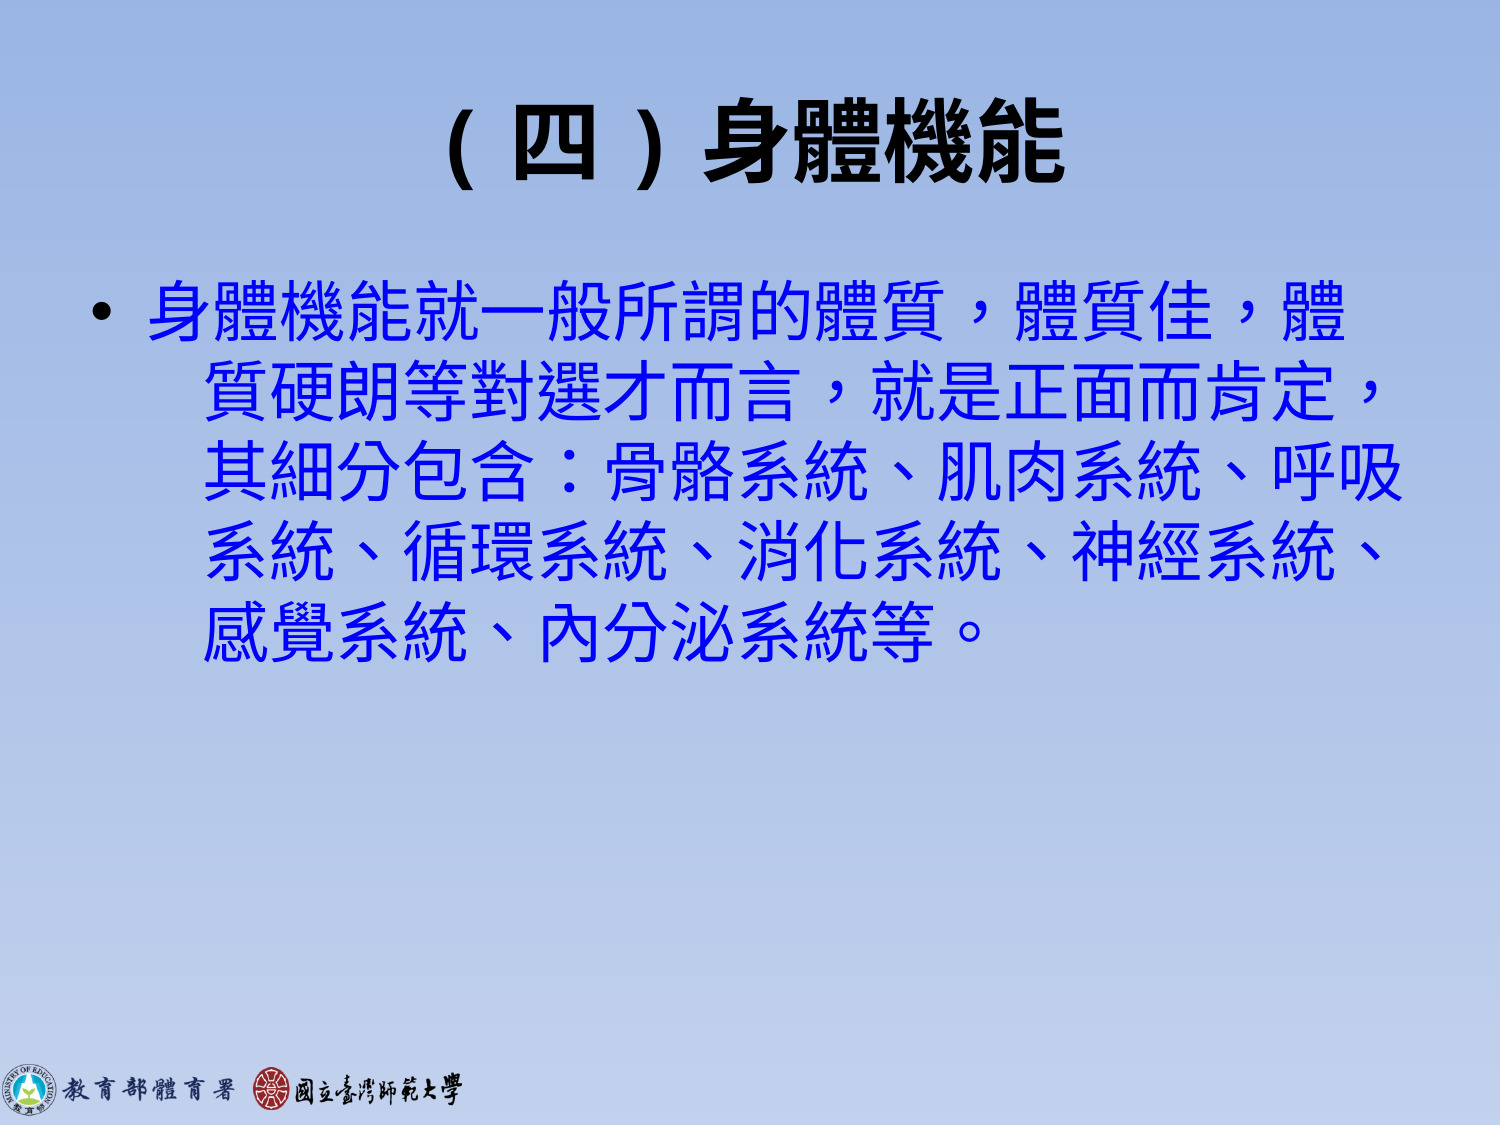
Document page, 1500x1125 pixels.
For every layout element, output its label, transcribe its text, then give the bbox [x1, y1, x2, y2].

title (四)身體機能 [75, 45, 1426, 233]
list 身體機能就一般所謂的體質，體質佳，體質硬朗等對選才而言，就是正面而肯定，其細分包含：骨骼系統、肌肉系統、呼吸系統、循環系統、消化系統、神經系統、感覺系統、內分泌系統等。 [75, 262, 1426, 1005]
